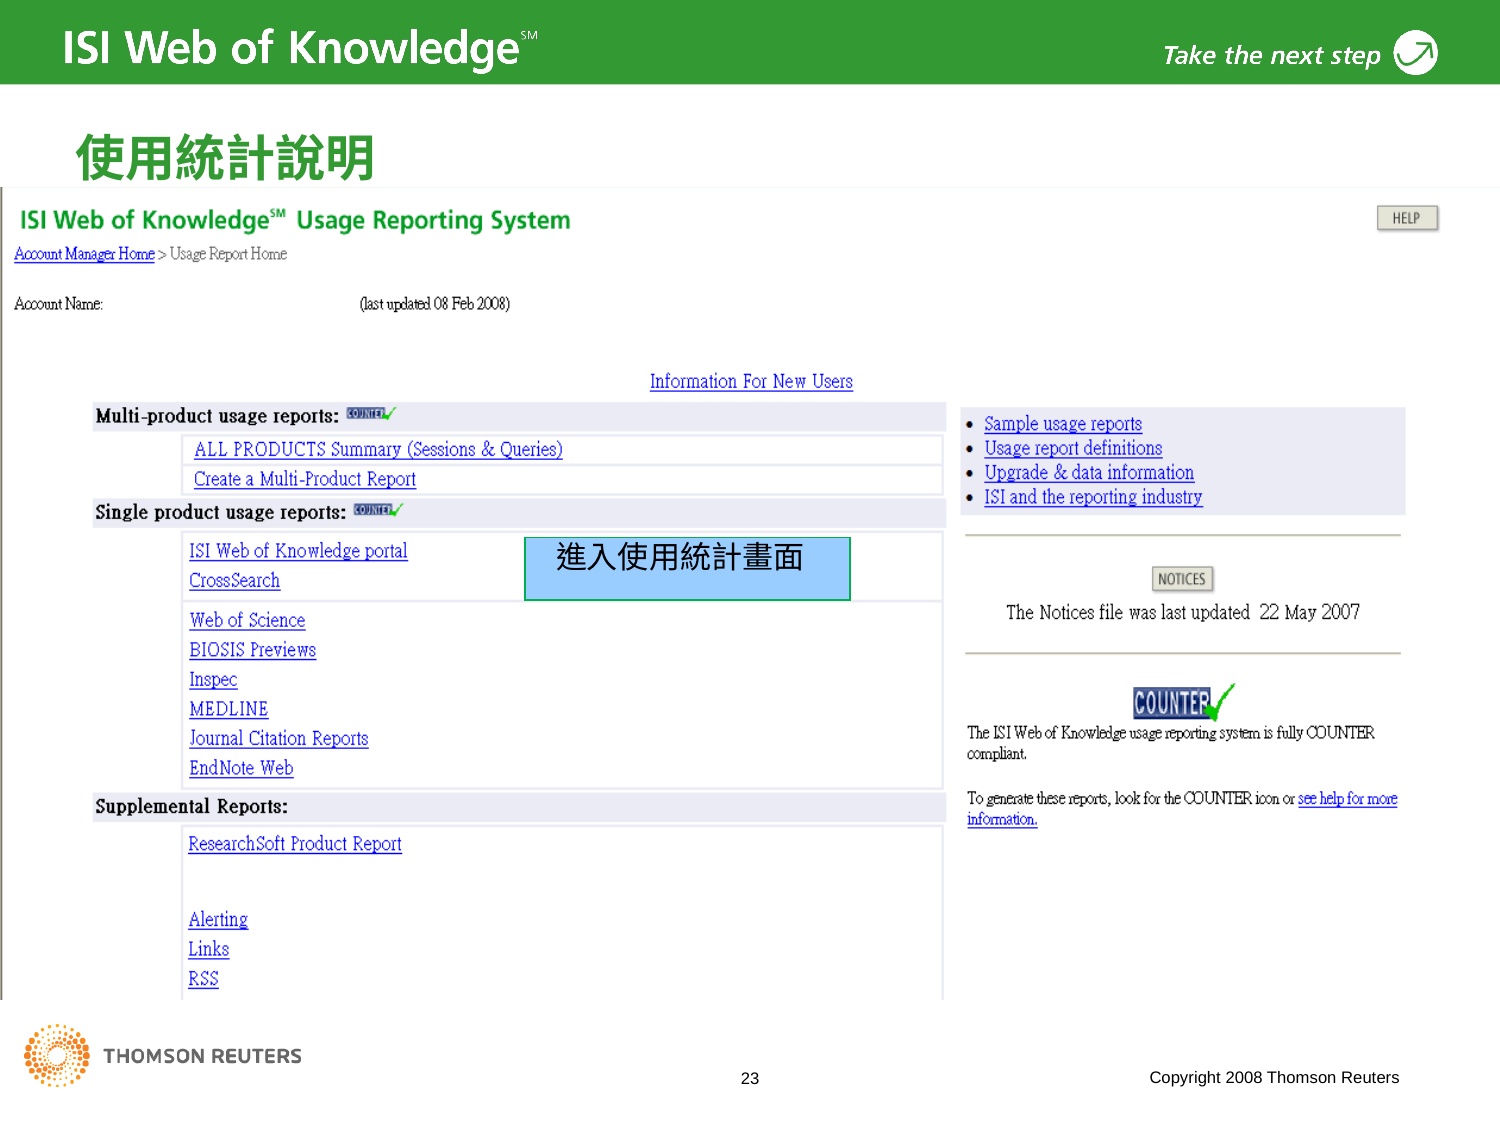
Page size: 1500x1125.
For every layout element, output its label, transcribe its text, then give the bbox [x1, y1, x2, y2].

list 進入使用統計畫面 [525, 537, 850, 601]
title 使用統計說明 [75, 111, 1426, 187]
picture [0, 187, 1500, 1000]
